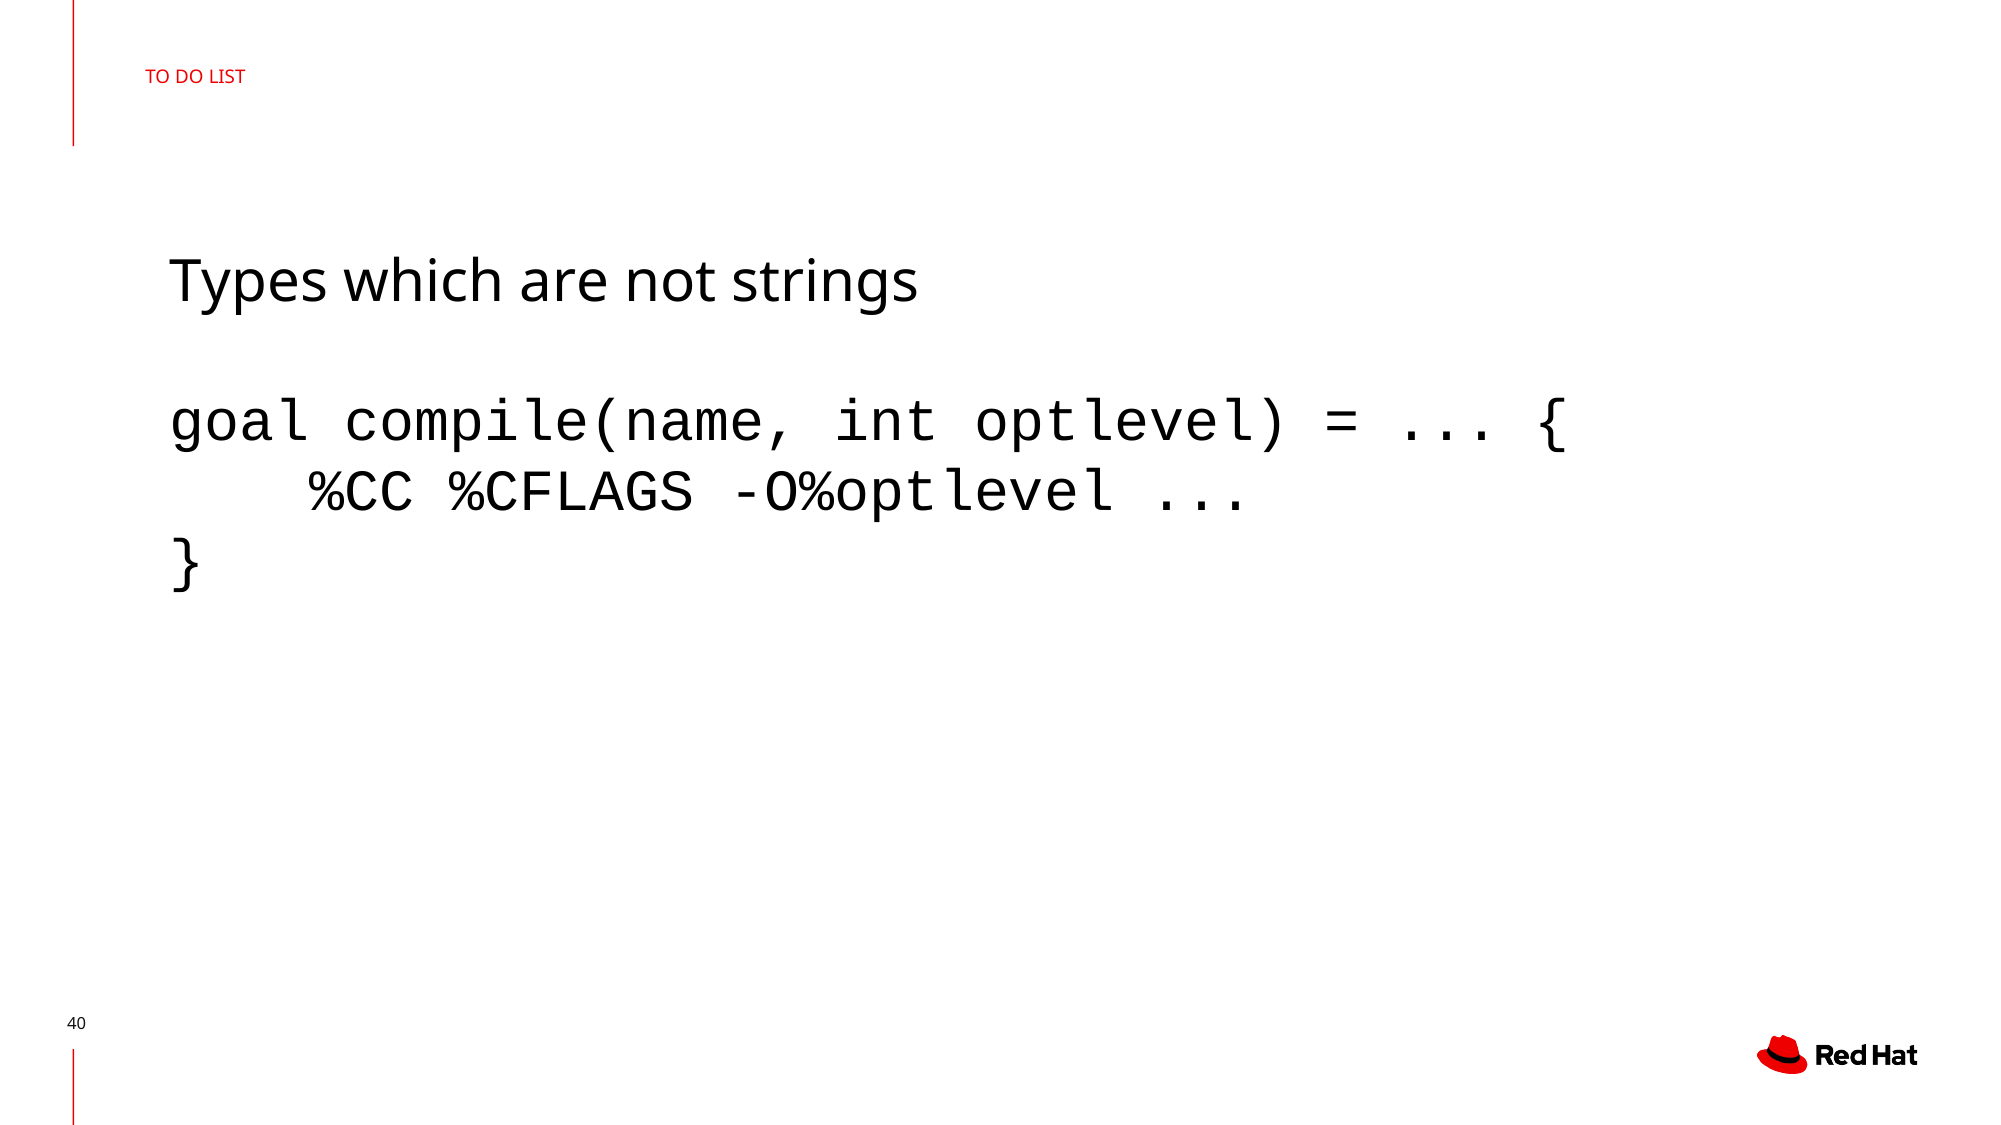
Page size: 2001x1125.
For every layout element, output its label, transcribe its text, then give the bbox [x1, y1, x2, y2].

picture [1757, 1035, 1918, 1074]
text_box TO DO LIST [73, 9, 918, 144]
text_box Types which are not strings goal compile(name, int optlevel) = ... { %CC %CFLAGS -O%optlevel ... } [154, 235, 1807, 600]
